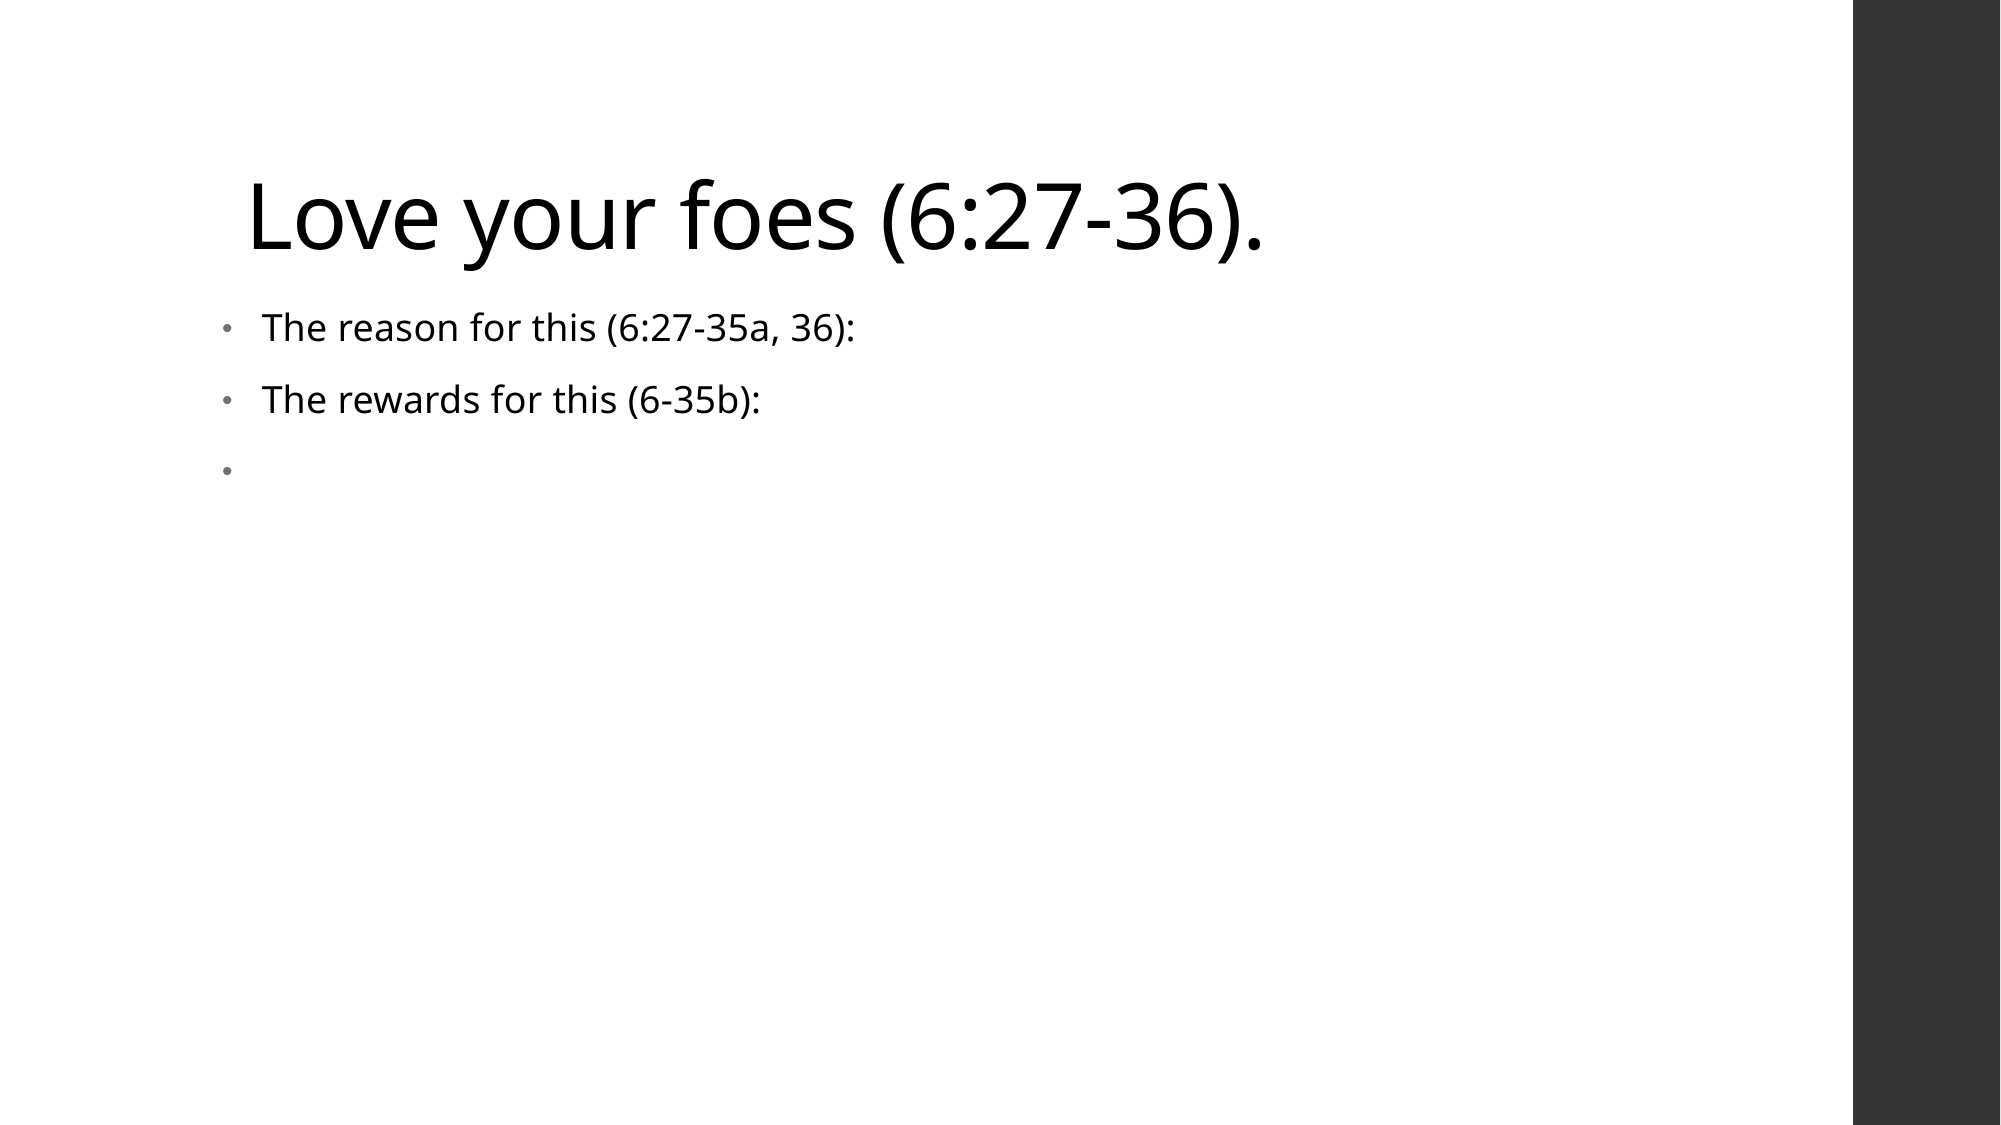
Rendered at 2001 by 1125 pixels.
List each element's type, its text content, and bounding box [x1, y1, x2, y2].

title Love your foes (6:27-36). [206, 60, 1797, 278]
list The reason for this (6:27-35a, 36): The rewards for this (6-35b): [206, 299, 1617, 1014]
